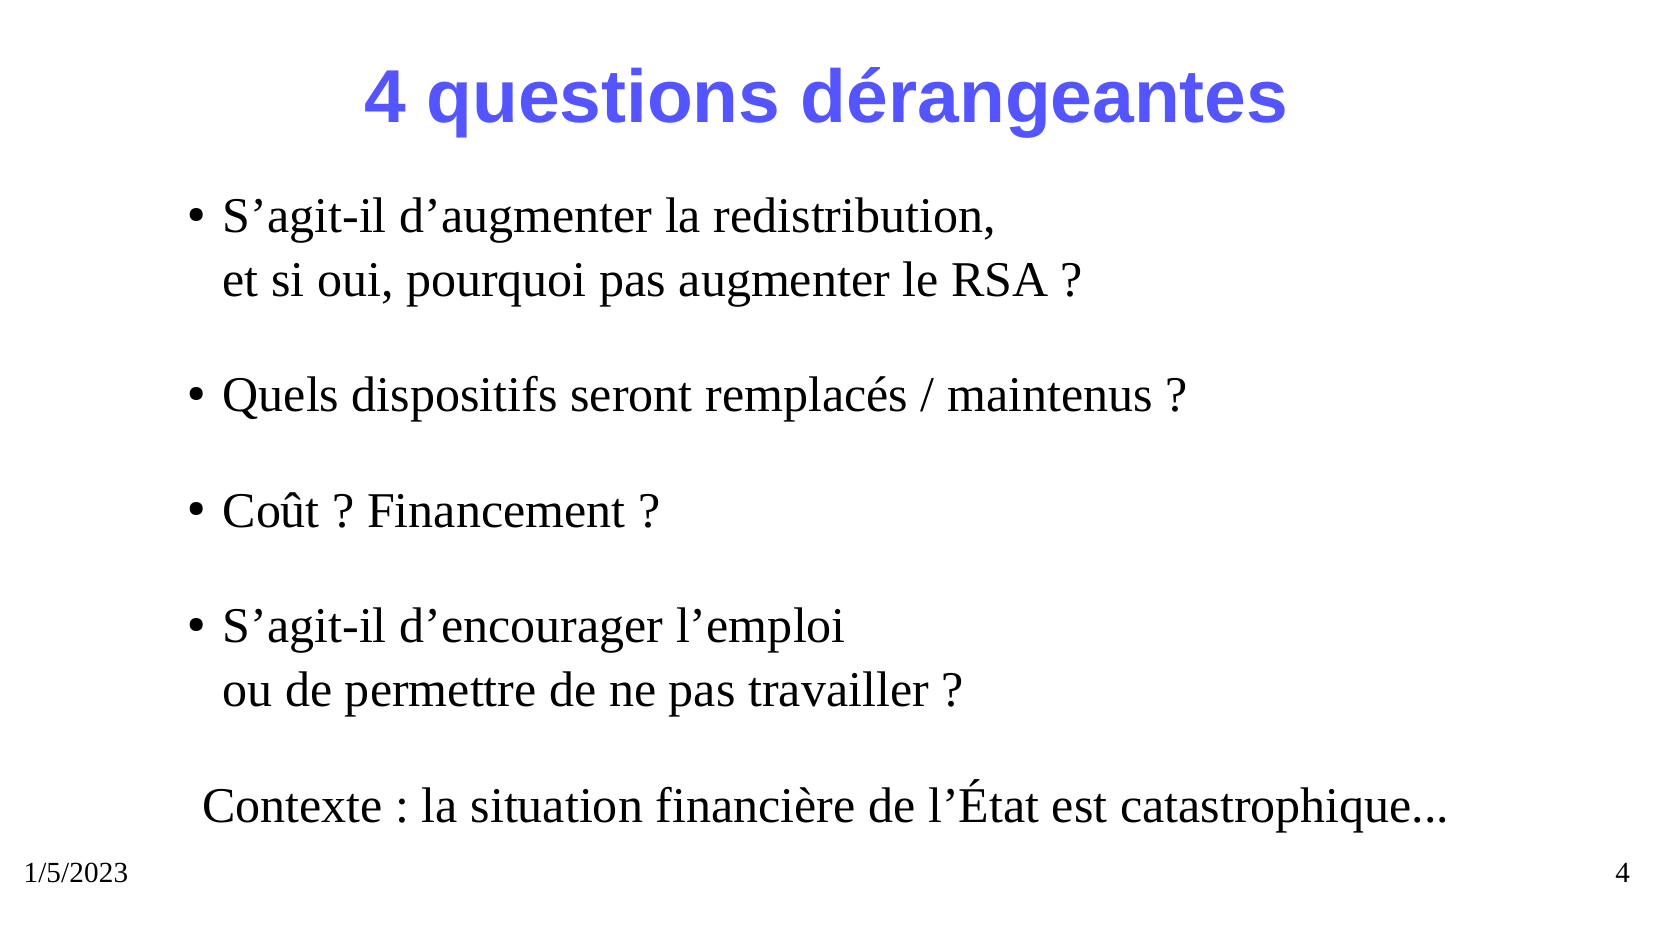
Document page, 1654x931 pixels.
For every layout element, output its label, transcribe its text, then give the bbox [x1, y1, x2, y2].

text_box S’agit-il d’augmenter la redistribution, et si oui, pourquoi pas augmenter le RSA ? Quels dispositifs seront remplacés / maintenus ? Coût ? Financement ? S’agit-il d’encourager l’emploi ou de permettre de ne pas travailler ? Contexte : la situation financière de l’État est catastrophique... [187, 148, 1467, 865]
title 4 questions dérangeantes [82, 37, 1571, 156]
